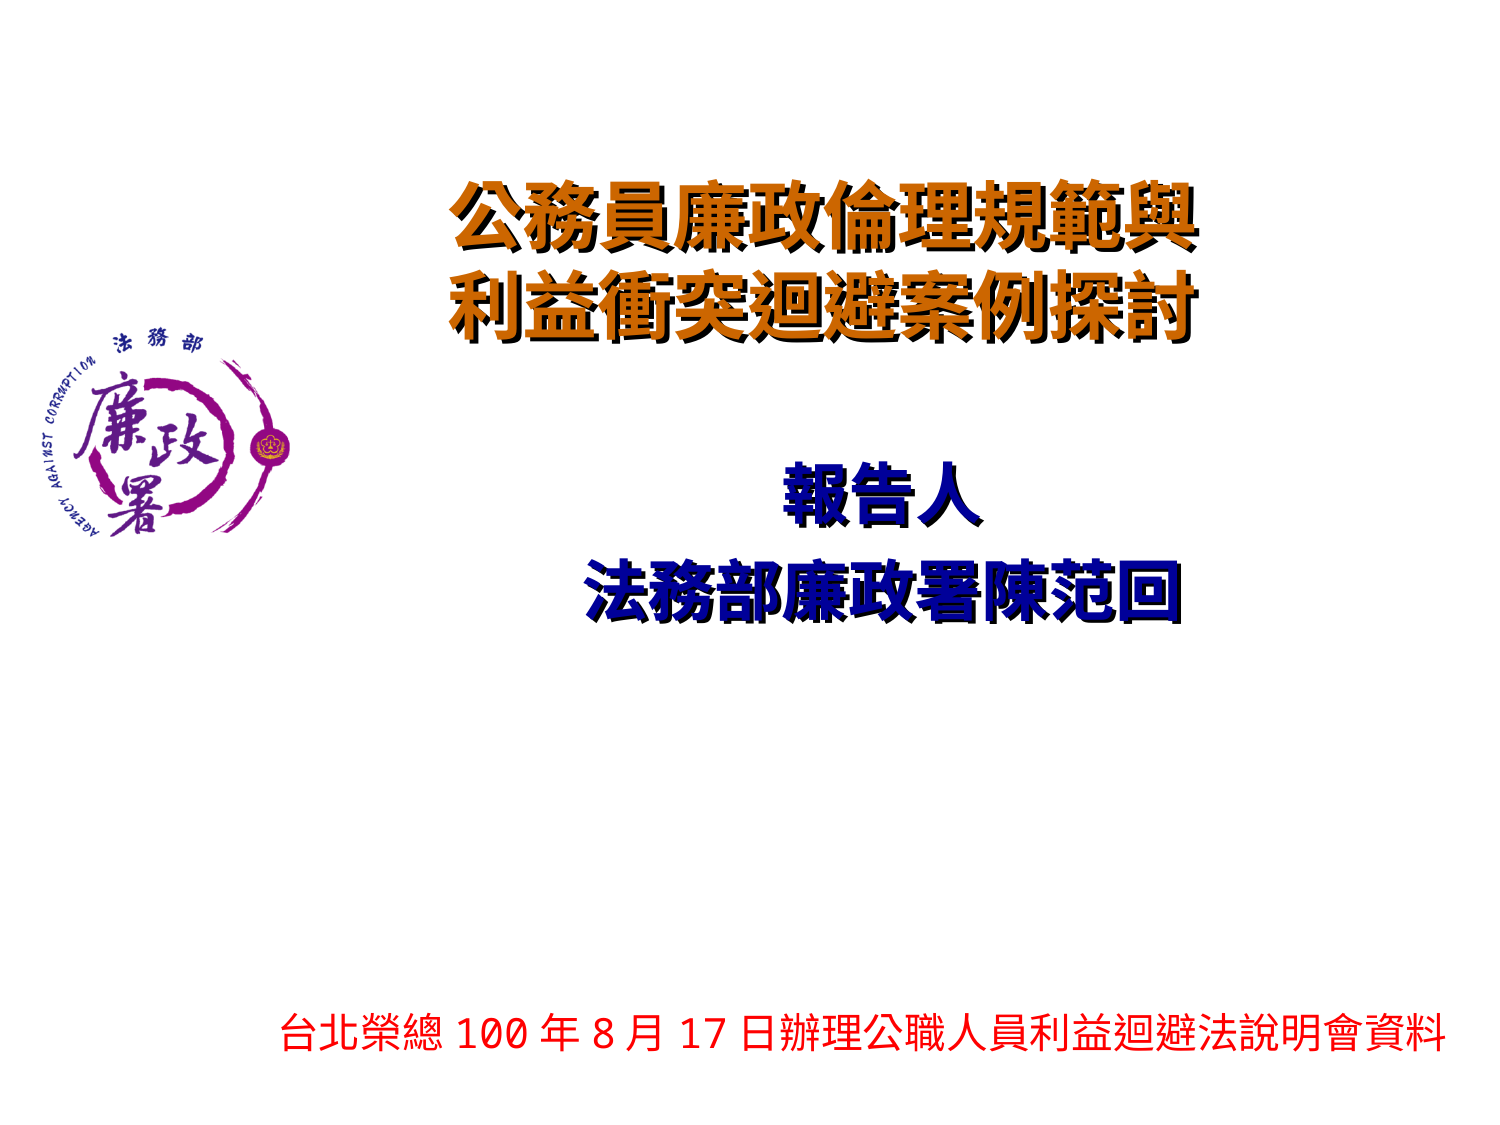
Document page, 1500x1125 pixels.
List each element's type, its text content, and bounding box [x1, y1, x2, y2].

title 公務員廉政倫理規範與 利益衝突迴避案例探討 [253, 160, 1392, 428]
subtitle 報告人 法務部廉政署陳范回 [312, 444, 1451, 728]
text_box 台北榮總100年8月17日辦理公職人員利益迴避法說明會資料 [262, 1000, 1491, 1065]
